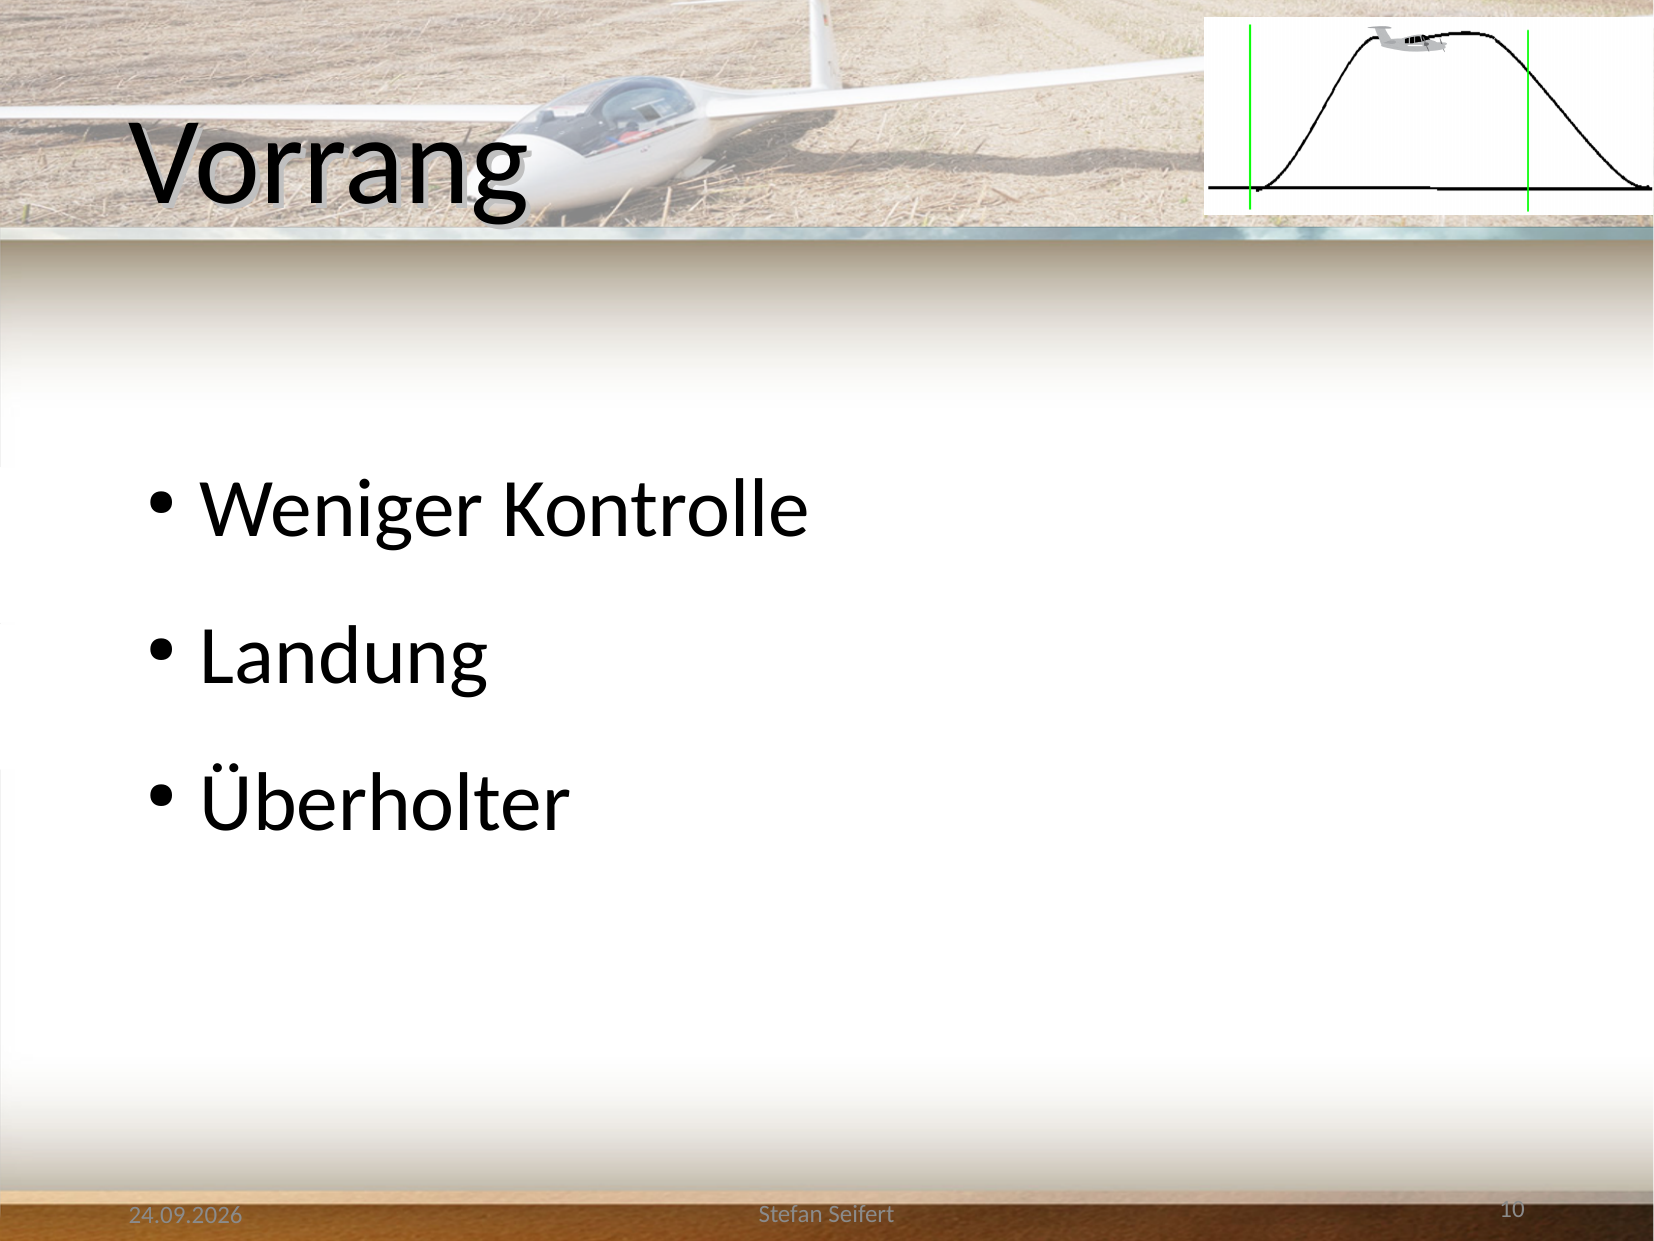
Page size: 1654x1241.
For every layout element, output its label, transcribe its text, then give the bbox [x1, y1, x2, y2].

list Weniger Kontrolle Landung Überholter [113, 330, 1540, 1168]
slide_number <number> [1167, 1174, 1540, 1241]
picture [0, 0, 1654, 1241]
slide_number 14.02.2015 [113, 1180, 486, 1241]
footer Stefan Seifert [547, 1179, 1106, 1241]
title Vorrang [113, 33, 1540, 273]
